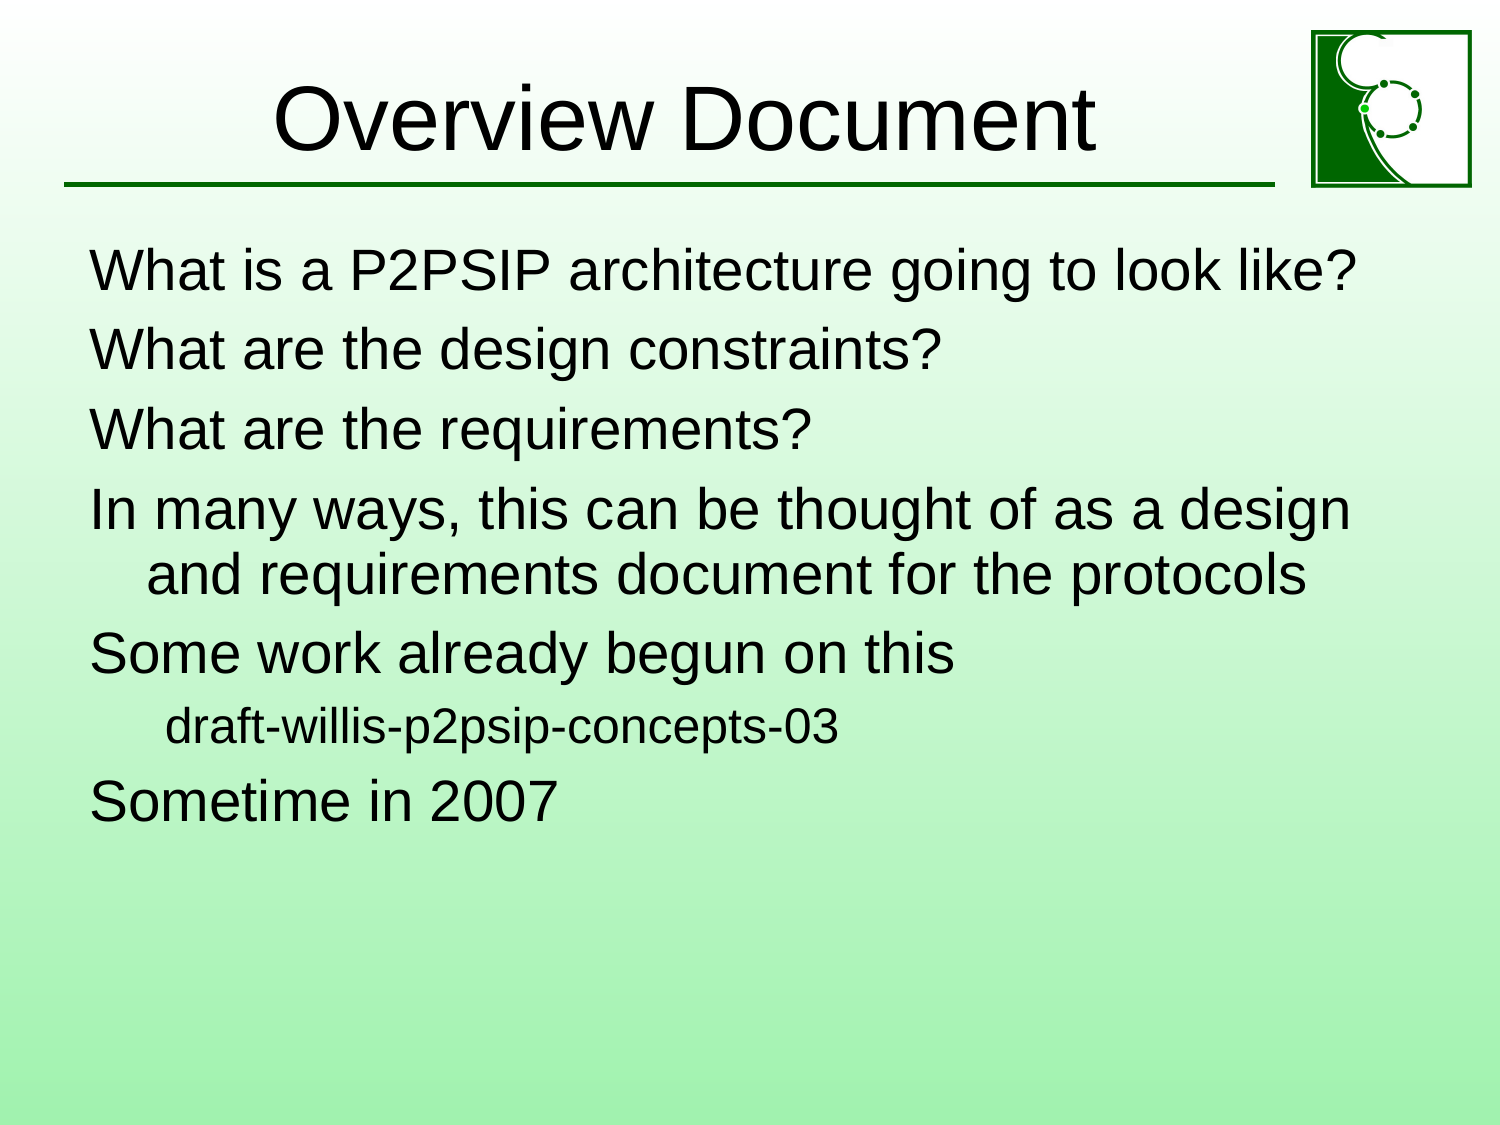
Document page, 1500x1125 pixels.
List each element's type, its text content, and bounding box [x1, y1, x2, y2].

picture [1311, 30, 1472, 188]
title Overview Document [76, 24, 1295, 213]
list What is a P2PSIP architecture going to look like? What are the design constraints? What are the requirements? In many ways, this can be thought of as a design and requirements document for the protocols Some work already begun on this draft-willis-p2psip-concepts-03 Sometime in 2007 [75, 230, 1426, 1079]
